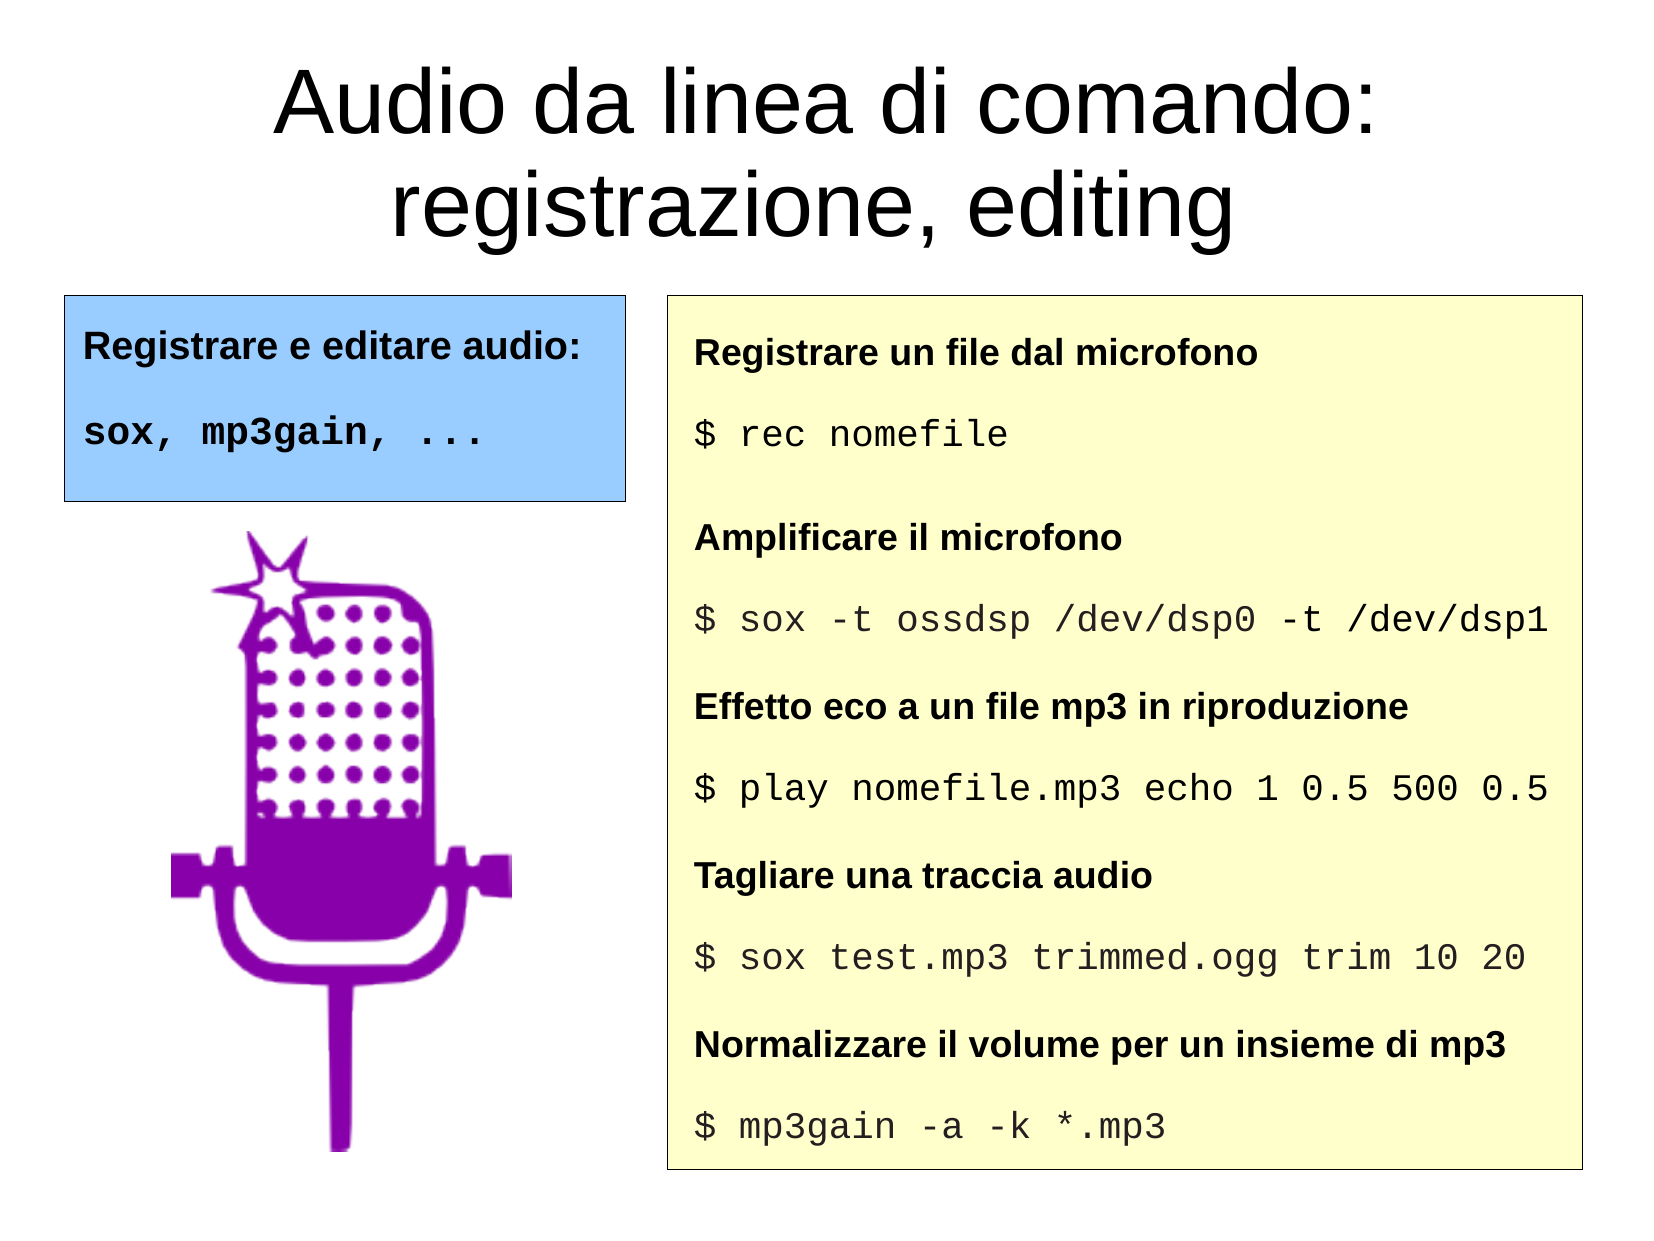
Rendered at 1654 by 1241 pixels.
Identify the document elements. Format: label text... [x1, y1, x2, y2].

text_box Registrare e editare audio: sox, mp3gain, ... [68, 316, 618, 1144]
text_box [667, 295, 1583, 1170]
title Audio da linea di comando: registrazione, editing [82, 47, 1571, 259]
text_box Registrare un file dal microfono $ rec nomefile Amplificare il microfono $ sox -t ossdsp /dev/dsp0 -t /dev/dsp1 Effetto eco a un file mp3 in riproduzione $ play nomefile.mp3 echo 1 0.5 500 0.5 Tagliare una traccia audio $ sox test.mp3 trimmed.ogg trim 10 20 Normalizzare il volume per un insieme di mp3 $ mp3gain -a -k *.mp3 [679, 324, 1565, 1168]
text_box [64, 295, 626, 502]
picture [171, 531, 512, 1152]
